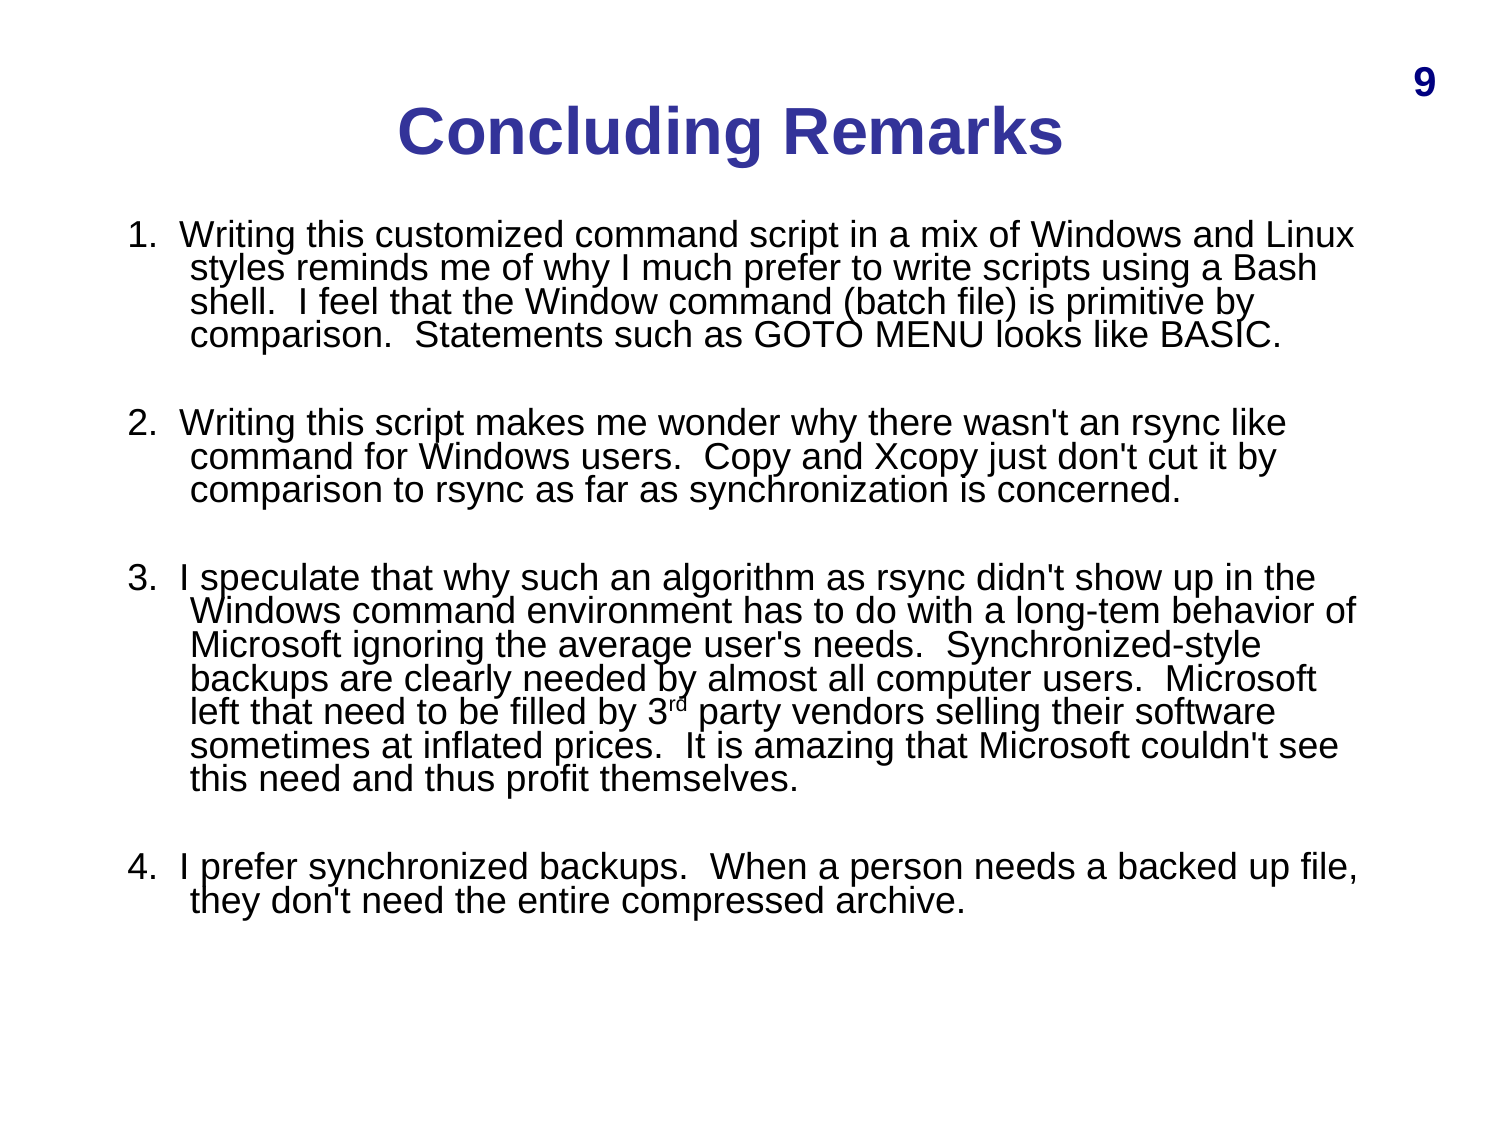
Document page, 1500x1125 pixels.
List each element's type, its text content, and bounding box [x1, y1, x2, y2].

list 1. Writing this customized command script in a mix of Windows and Linux styles reminds me of why I much prefer to write scripts using a Bash shell. I feel that the Window command (batch file) is primitive by comparison. Statements such as GOTO MENU looks like BASIC. 2. Writing this script makes me wonder why there wasn't an rsync like command for Windows users. Copy and Xcopy just don't cut it by comparison to rsync as far as synchronization is concerned. 3. I speculate that why such an algorithm as rsync didn't show up in the Windows command environment has to do with a long-tem behavior of Microsoft ignoring the average user's needs. Synchronized-style backups are clearly needed by almost all computer users. Microsoft left that need to be filled by 3rd party vendors selling their software sometimes at inflated prices. It is amazing that Microsoft couldn't see this need and thus profit themselves. 4. I prefer synchronized backups. When a person needs a backed up file, they don't need the entire compressed archive. [112, 212, 1388, 938]
text_box 9 [1387, 47, 1463, 113]
title Concluding Remarks [112, 75, 1351, 188]
